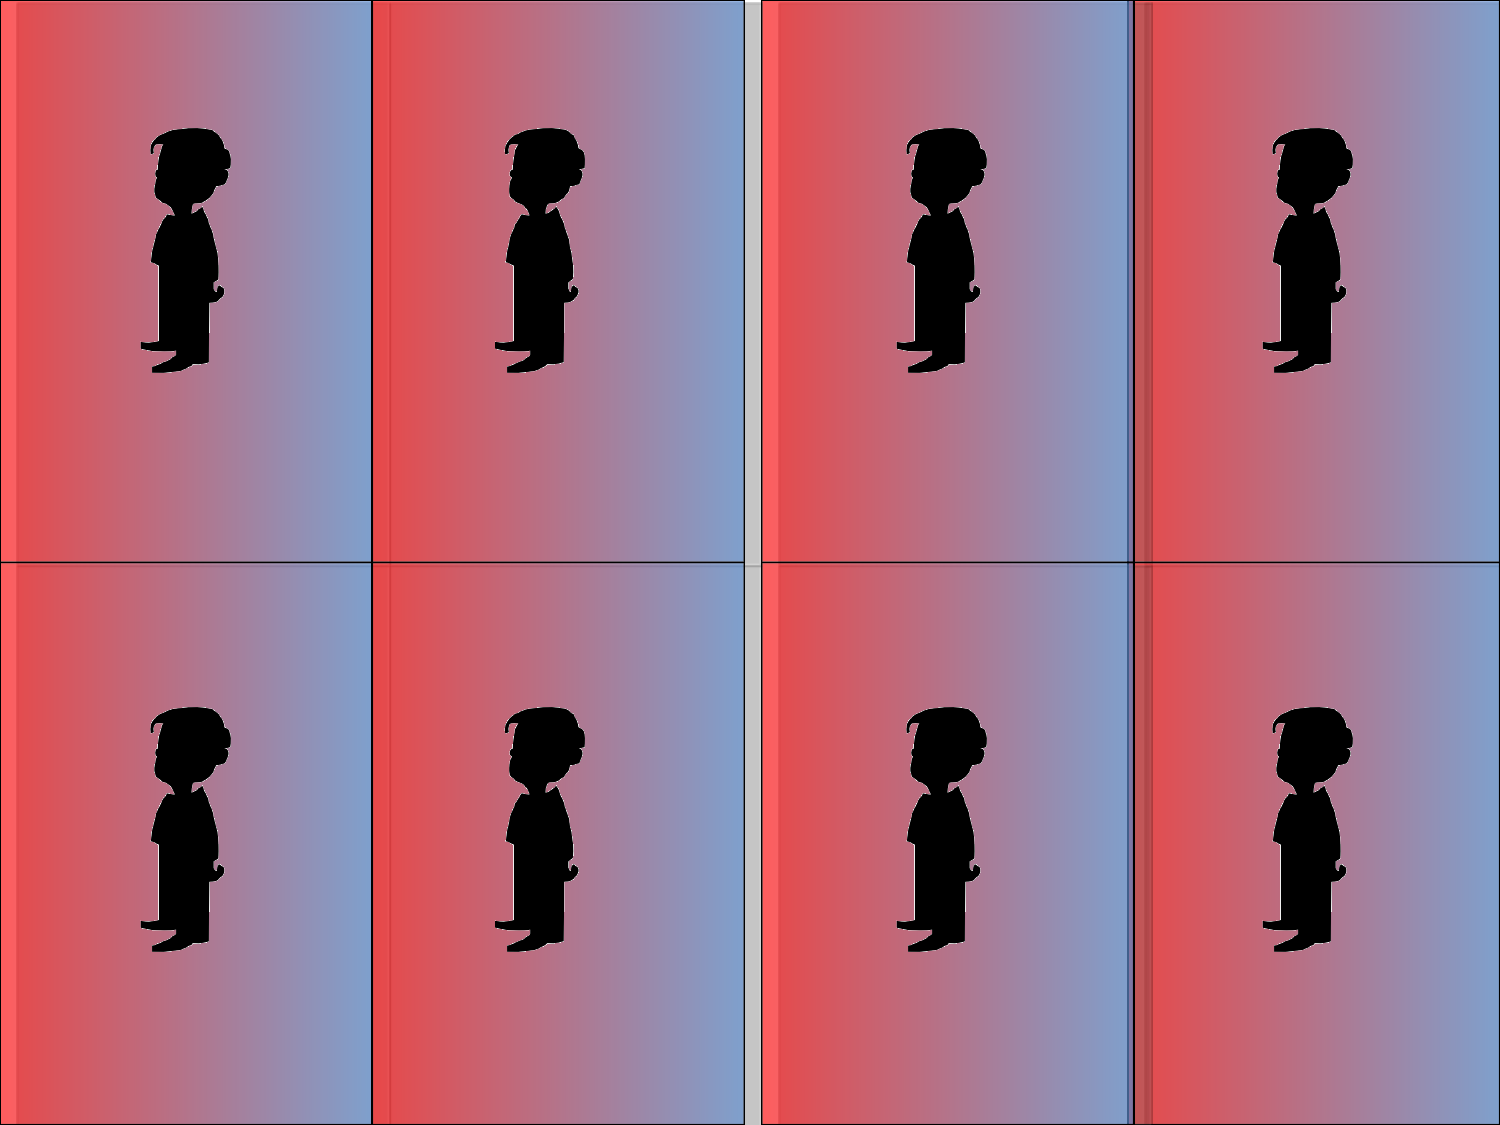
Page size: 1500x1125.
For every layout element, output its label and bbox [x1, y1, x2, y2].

picture [1257, 125, 1367, 376]
picture [490, 704, 599, 955]
picture [891, 704, 1001, 955]
picture [135, 704, 245, 955]
picture [891, 125, 1001, 376]
text_box [761, 0, 1500, 1125]
picture [1257, 704, 1367, 955]
picture [490, 125, 599, 376]
picture [135, 125, 245, 376]
text_box [0, 0, 745, 1125]
